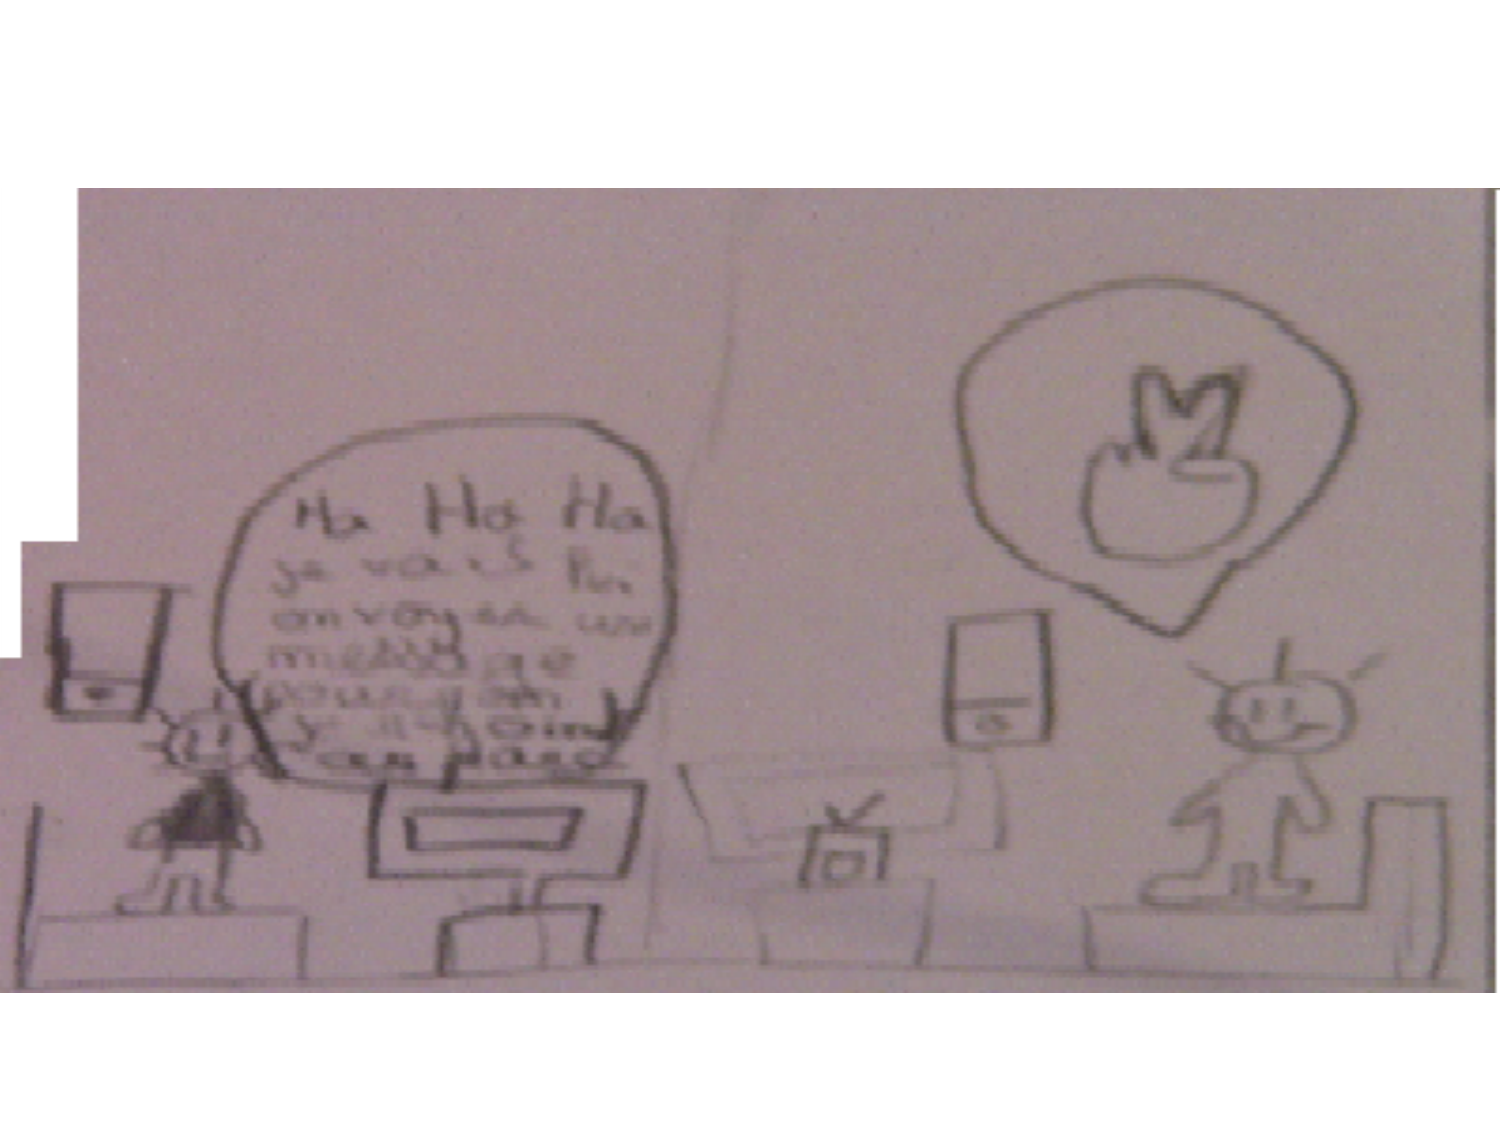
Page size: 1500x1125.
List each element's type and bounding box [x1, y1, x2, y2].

picture [0, 188, 1500, 993]
